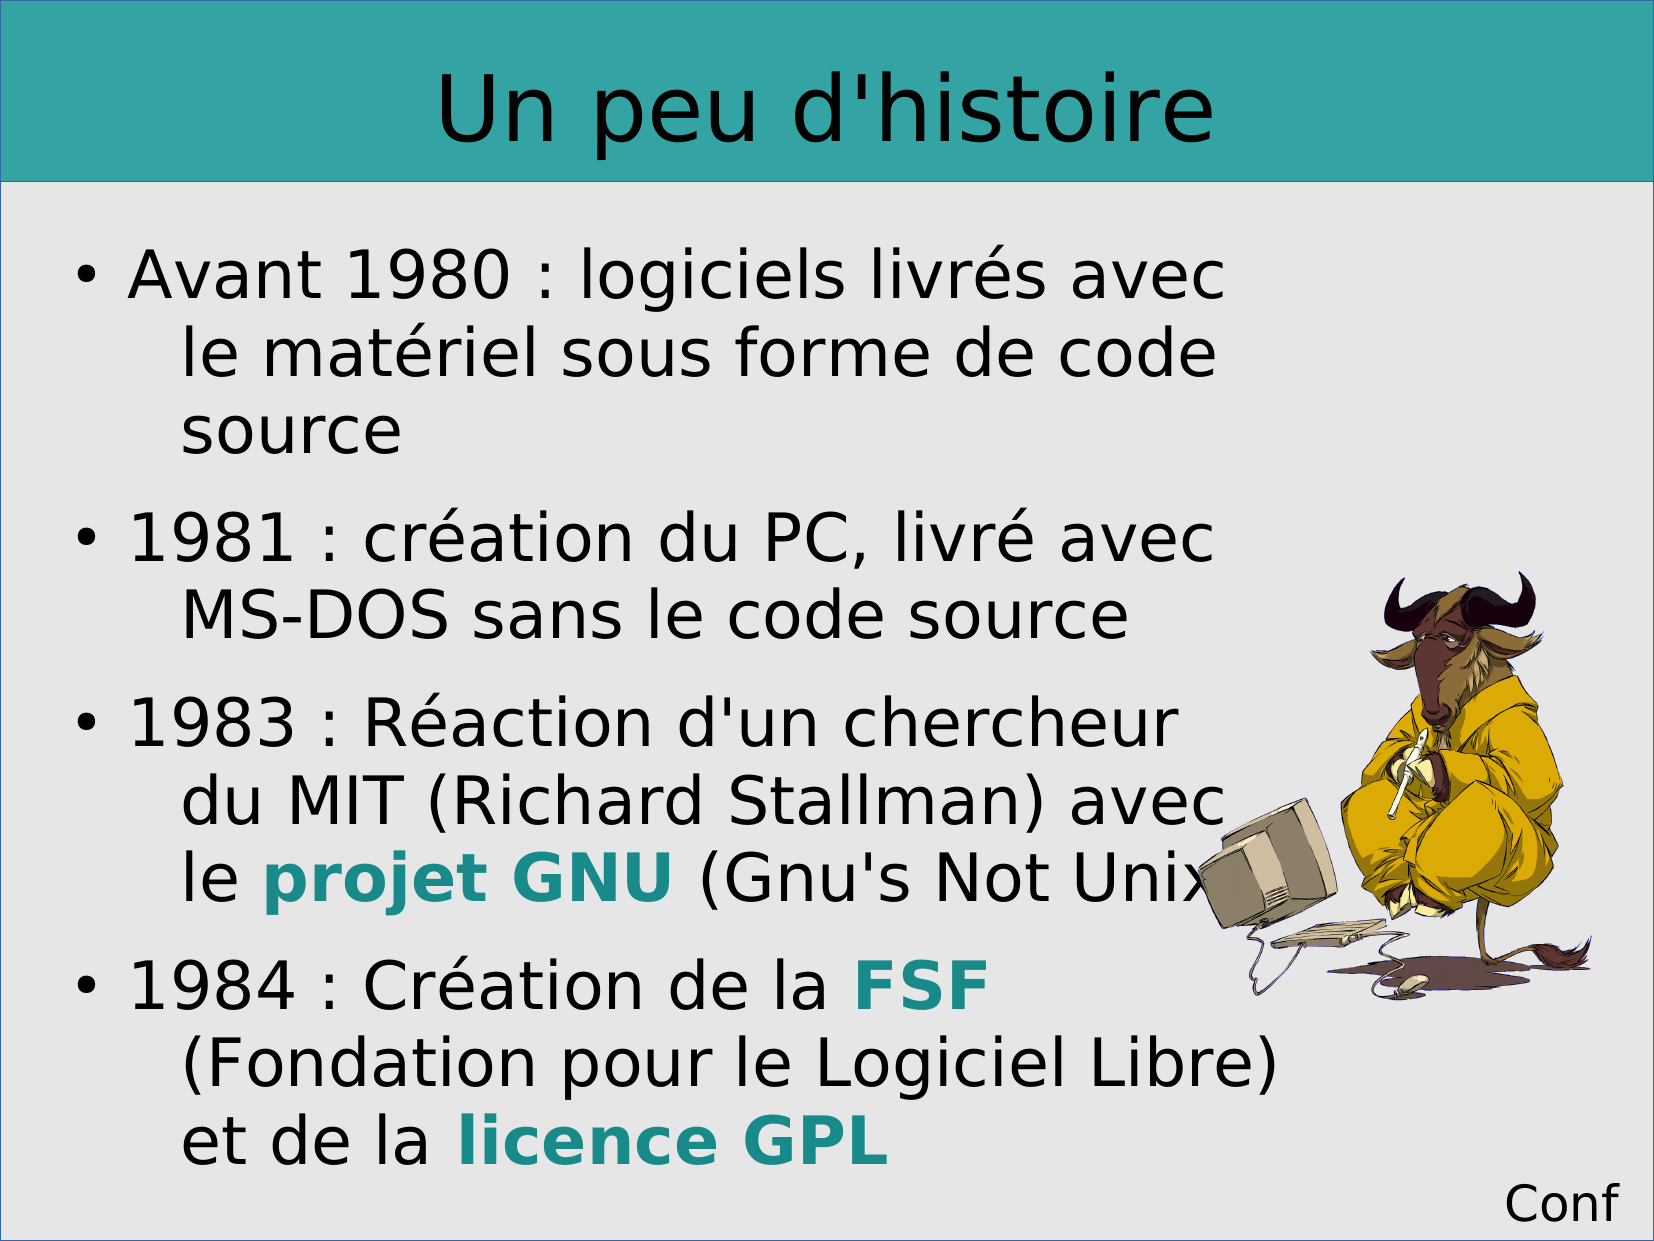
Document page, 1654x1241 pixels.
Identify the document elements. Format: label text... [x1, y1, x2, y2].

list Avant 1980 : logiciels livrés avec le matériel sous forme de code source 1981 : création du PC, livré avec MS-DOS sans le code source 1983 : Réaction d'un chercheur du MIT (Richard Stallman) avec le projet GNU (Gnu's Not Unix) 1984 : Création de la FSF (Fondation pour le Logiciel Libre) et de la licence GPL [39, 236, 1284, 1181]
text_box Conf [1489, 1167, 1654, 1241]
picture [1154, 560, 1623, 1011]
title Un peu d'histoire [82, 49, 1571, 170]
